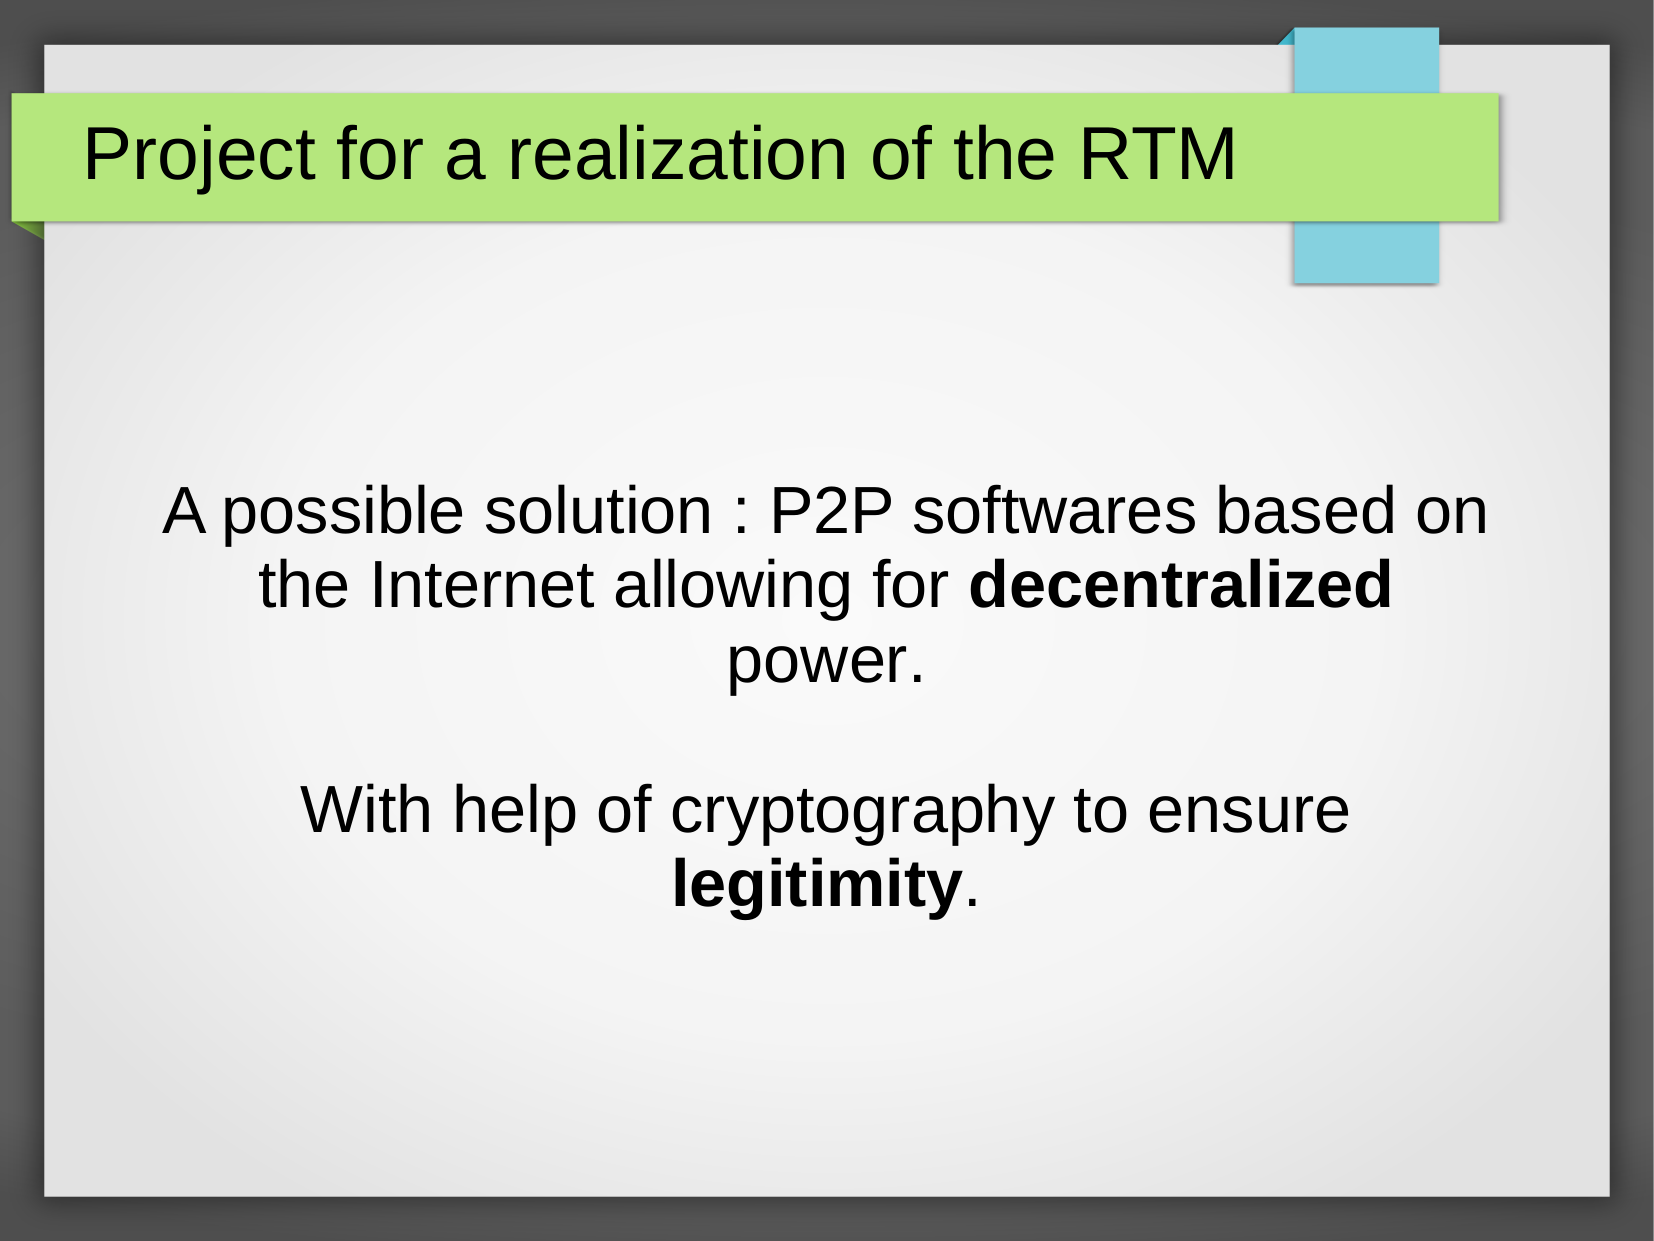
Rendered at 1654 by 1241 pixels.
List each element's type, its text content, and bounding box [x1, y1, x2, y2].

title Project for a realization of the RTM [82, 94, 1489, 213]
picture [0, 0, 1654, 1241]
text_box A possible solution : P2P softwares based on the Internet allowing for decentralized power. With help of cryptography to ensure legitimity. [82, 295, 1571, 1099]
